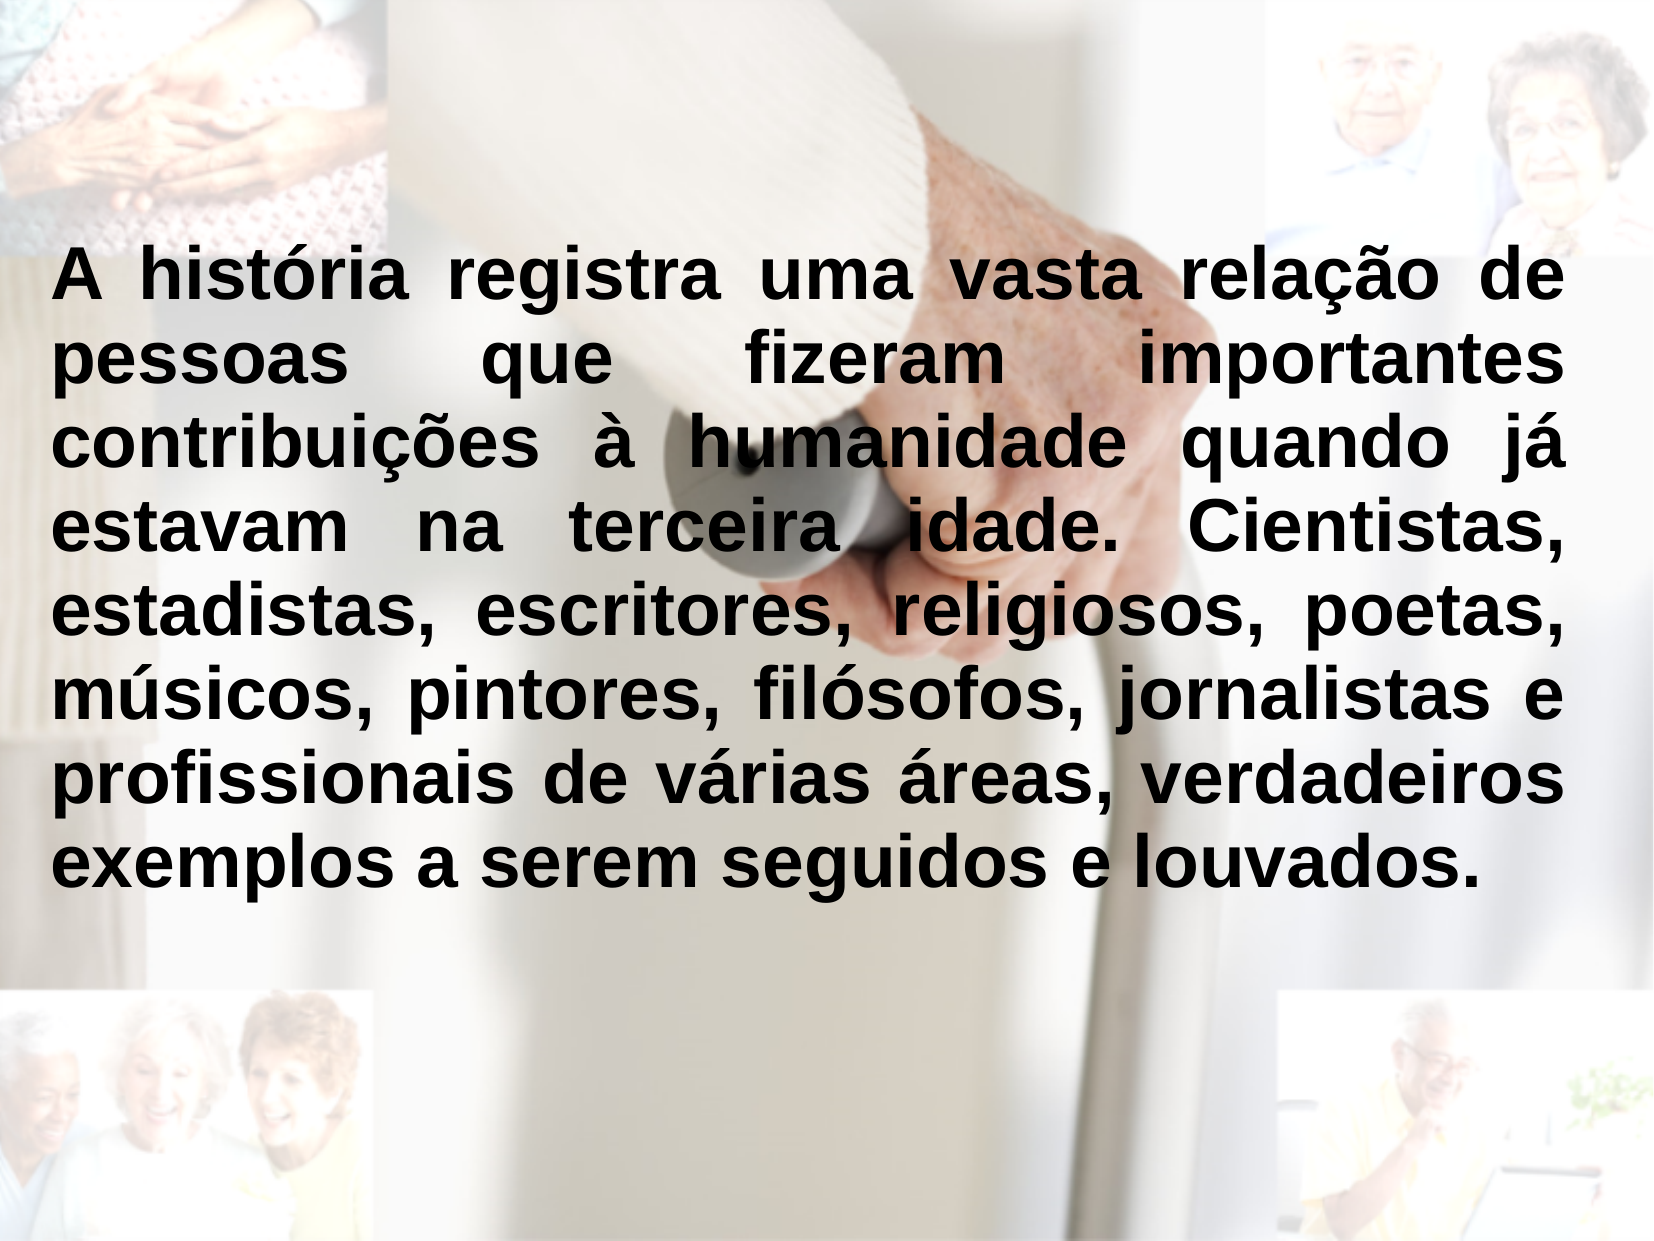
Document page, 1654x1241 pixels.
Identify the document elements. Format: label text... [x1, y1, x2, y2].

picture [0, 0, 1654, 1241]
text_box A história registra uma vasta relação de pessoas que fizeram importantes contribuições à humanidade quando já estavam na terceira idade. Cientistas, estadistas, escritores, religiosos, poetas, músicos, pintores, filósofos, jornalistas e profissionais de várias áreas, verdadeiros exemplos a serem seguidos e louvados. [35, 224, 1583, 912]
